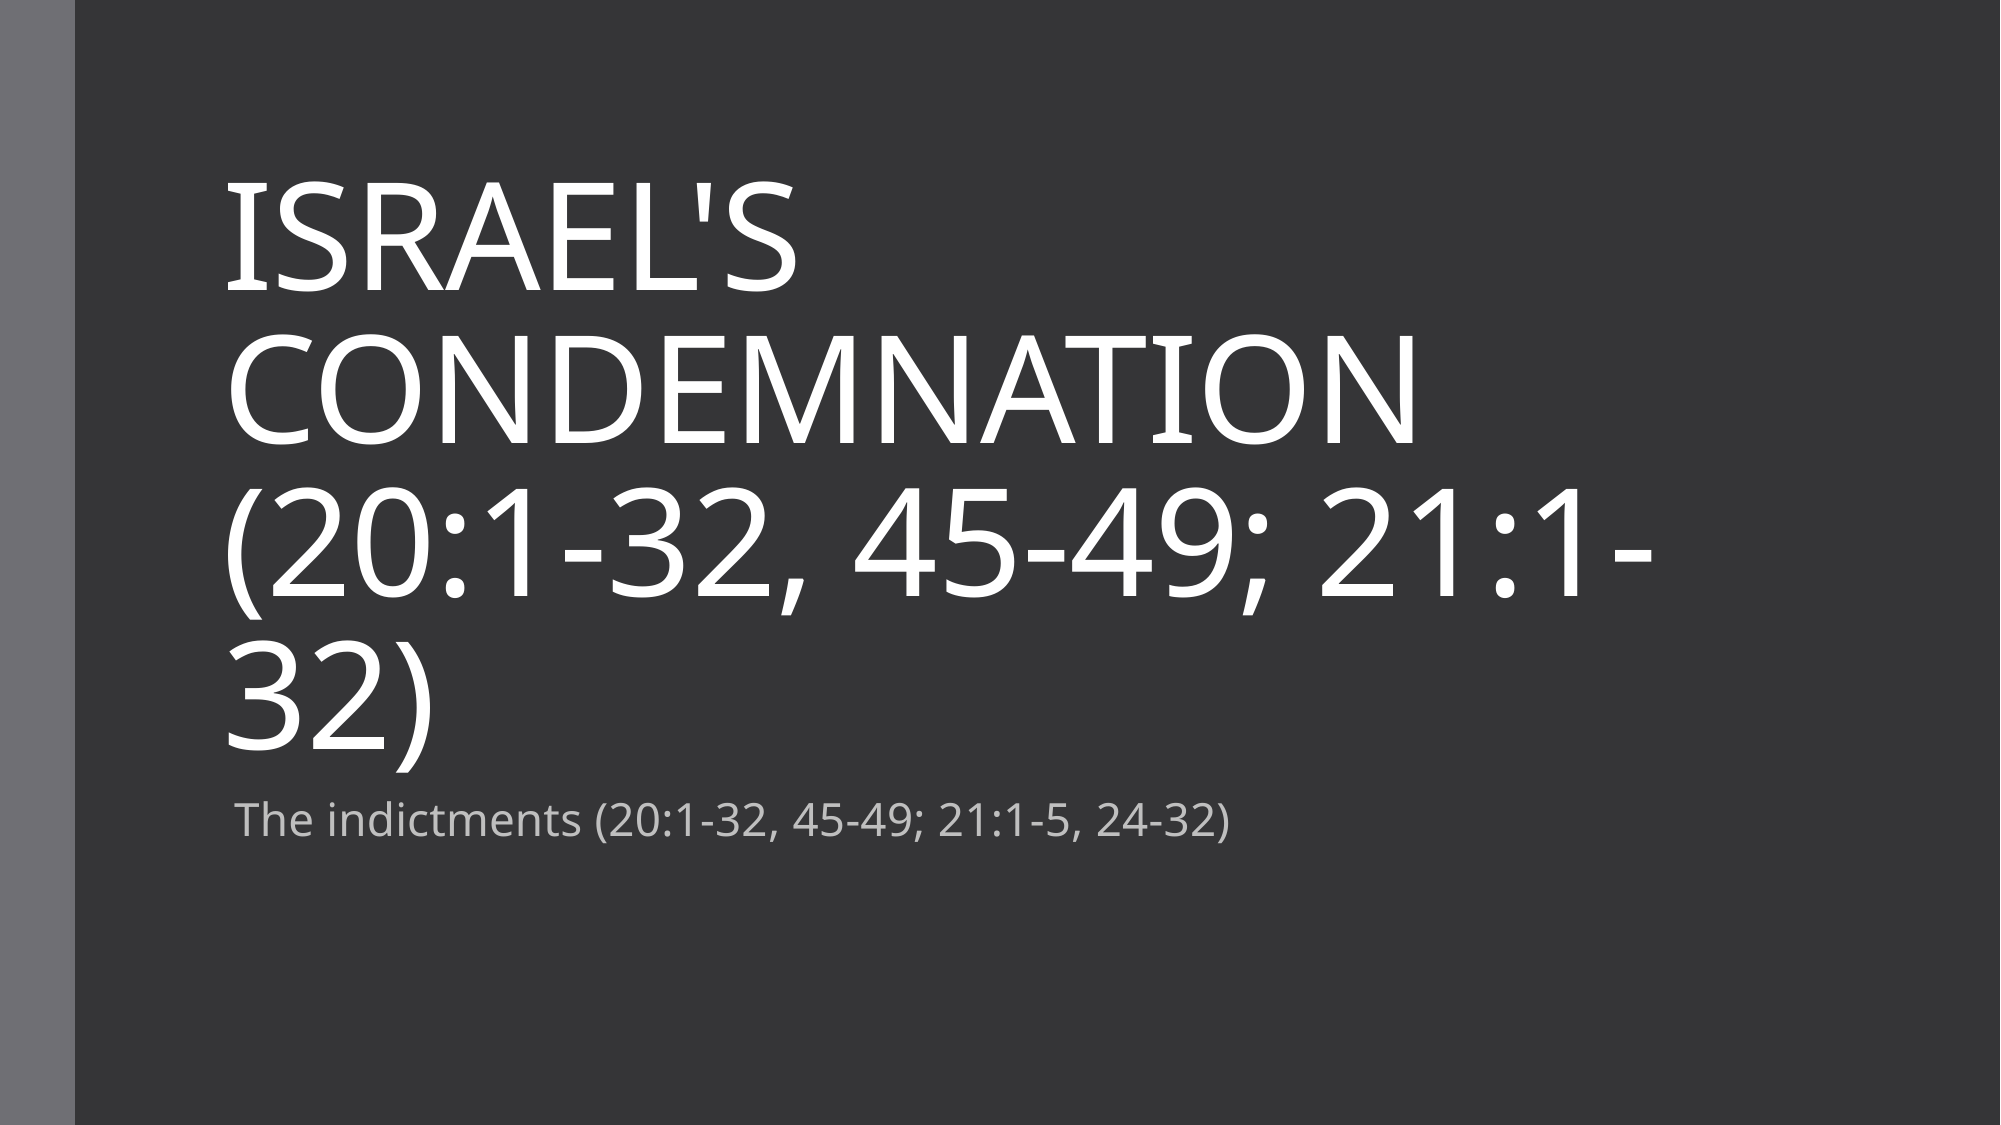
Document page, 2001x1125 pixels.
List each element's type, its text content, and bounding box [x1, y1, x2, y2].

subtitle The indictments (20:1-32, 45-49; 21:1-5, 24-32) [206, 787, 1752, 1066]
title ISRAEL'S CONDEMNATION (20:1-32, 45-49; 21:1-32) [206, 124, 1752, 787]
